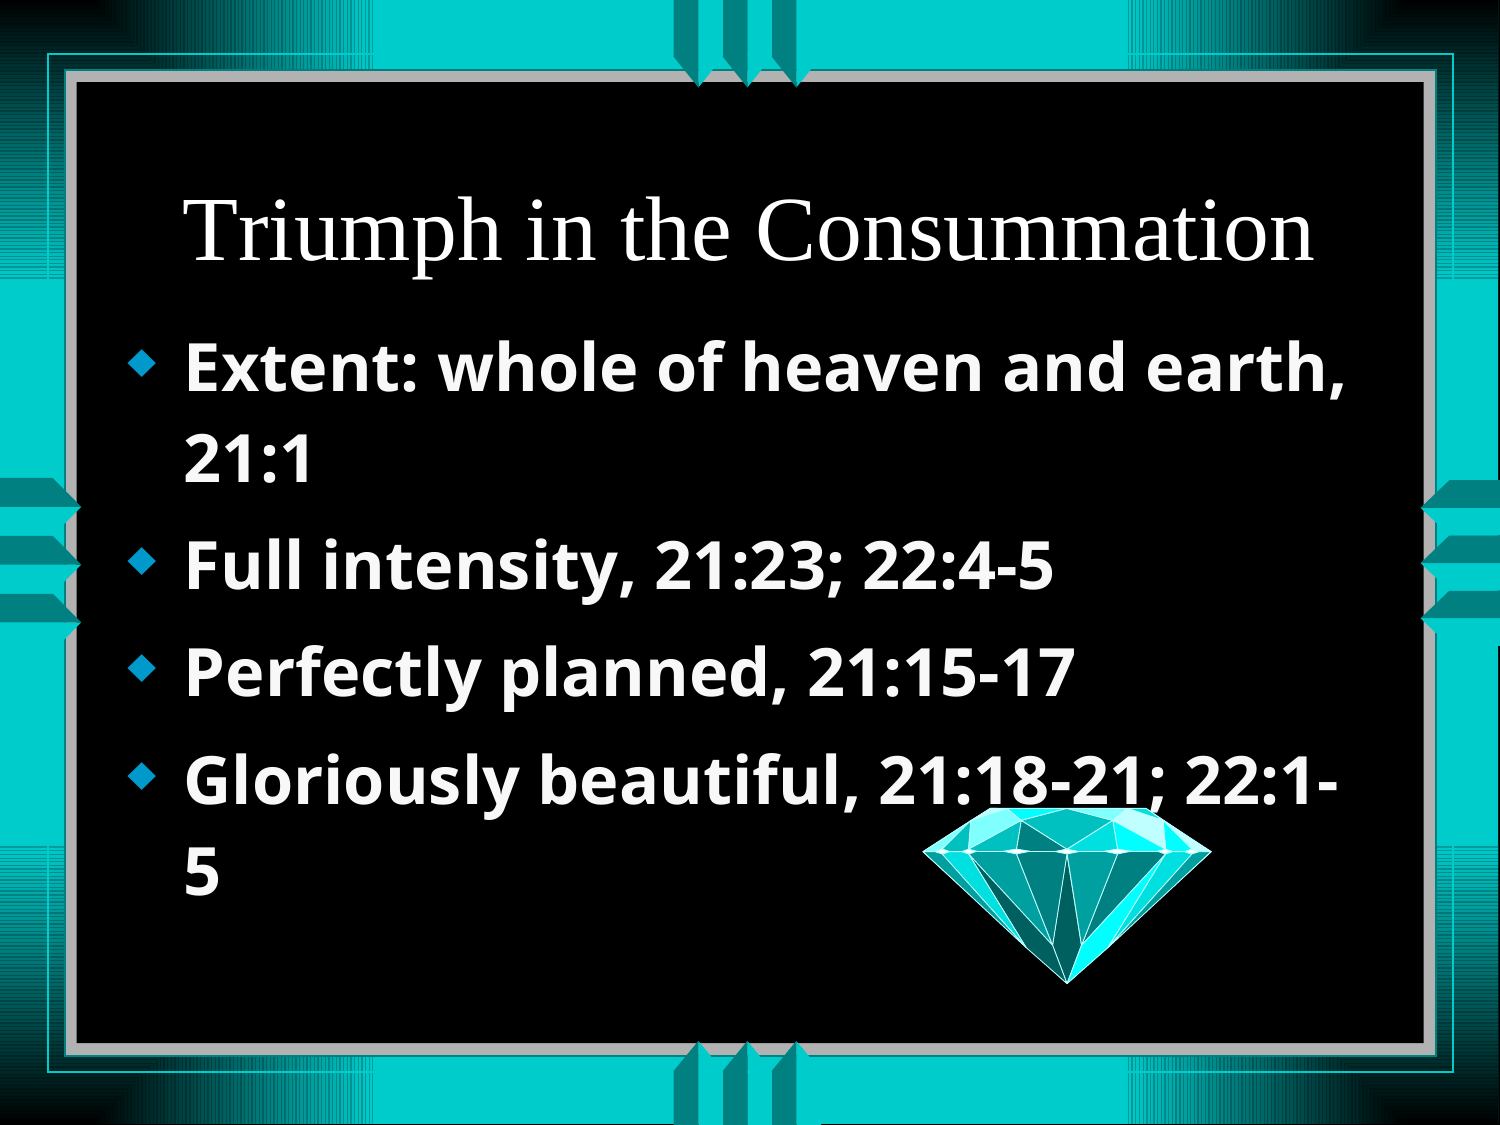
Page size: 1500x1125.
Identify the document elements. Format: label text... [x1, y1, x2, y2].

title Triumph in the Consummation [112, 99, 1388, 288]
chart [922, 807, 1212, 985]
list Extent: whole of heaven and earth, 21:1 Full intensity, 21:23; 22:4-5 Perfectly planned, 21:15-17 Gloriously beautiful, 21:18-21; 22:1-5 [112, 312, 1388, 988]
